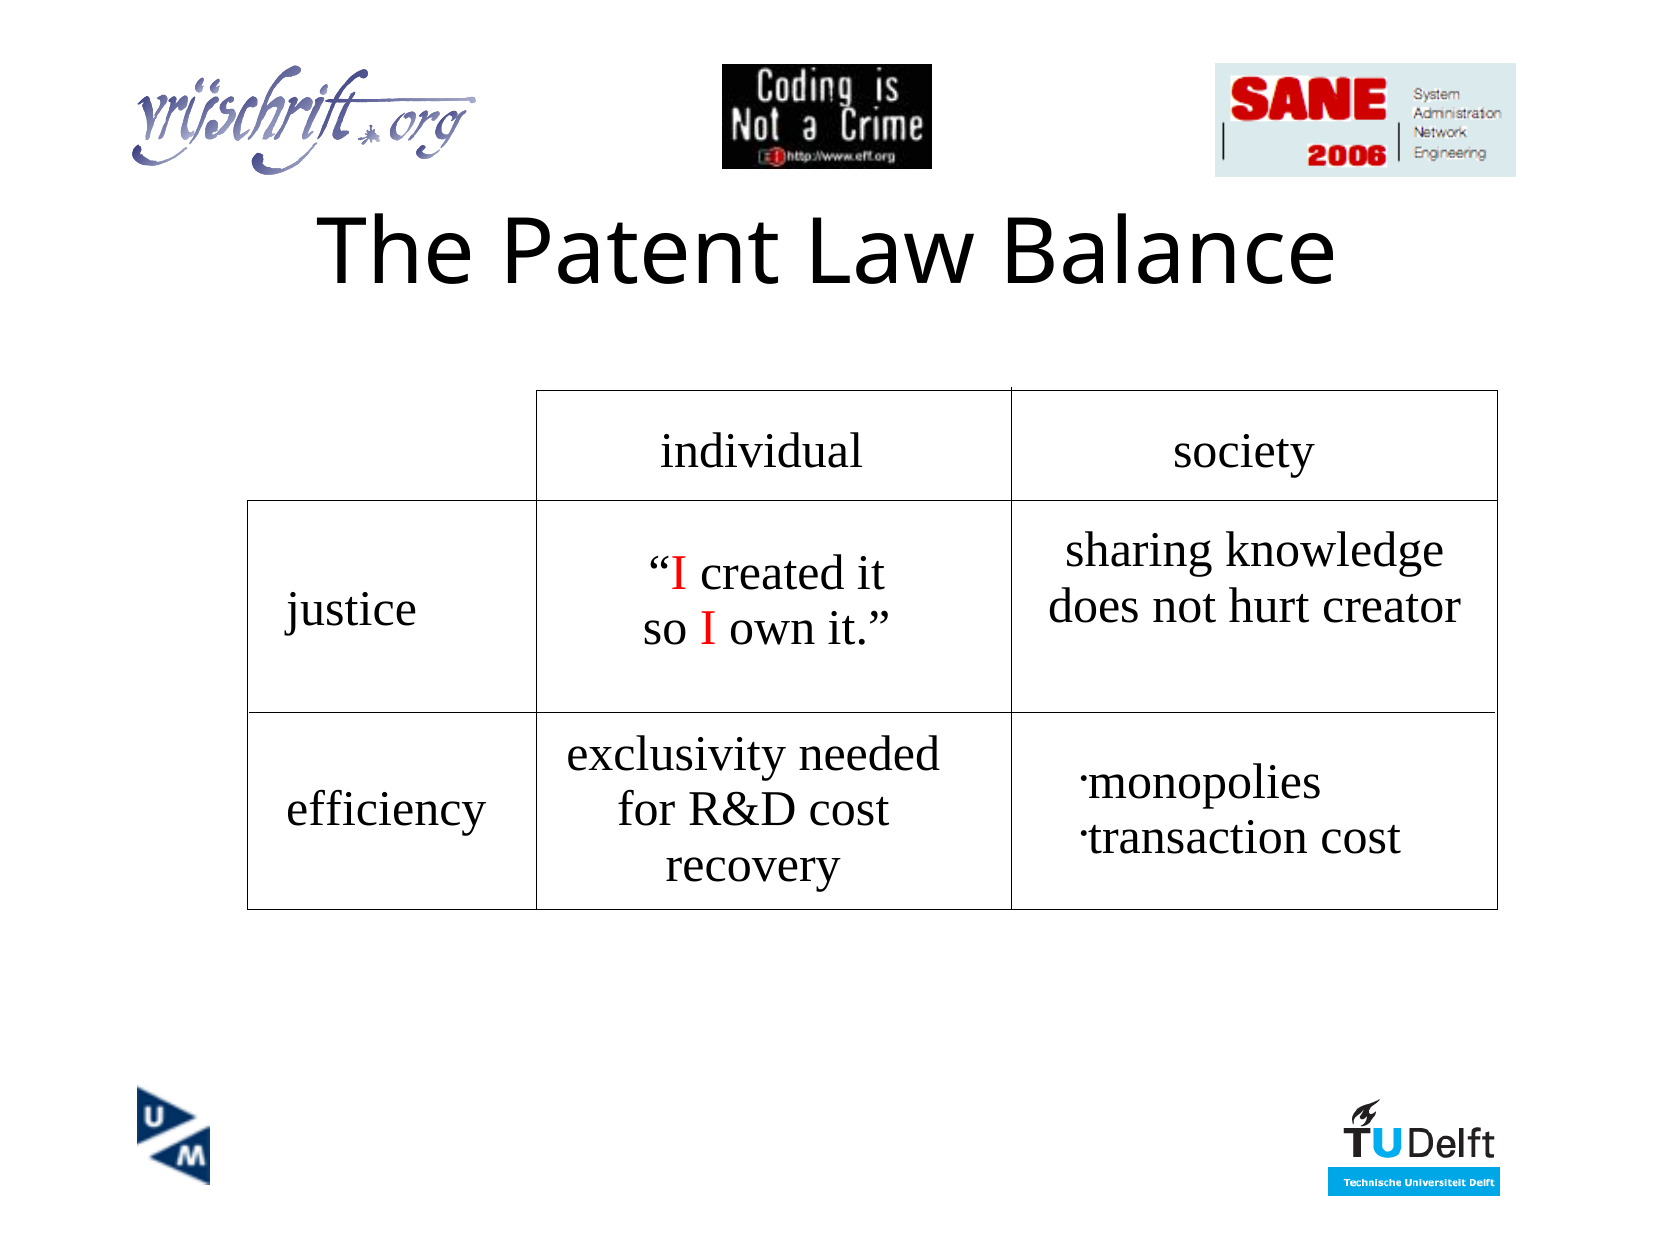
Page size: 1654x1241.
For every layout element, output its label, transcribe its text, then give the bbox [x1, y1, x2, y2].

picture [1328, 1069, 1500, 1166]
picture [1215, 63, 1516, 144]
picture [722, 64, 932, 144]
text_box society [1173, 423, 1343, 484]
picture [137, 1079, 210, 1185]
text_box monopolies transaction cost [1080, 753, 1447, 875]
text_box individual [660, 423, 887, 484]
text_box justice [286, 581, 441, 642]
title The Patent Law Balance [121, 144, 1534, 352]
text_box “I created it so I own it.” [642, 544, 906, 666]
picture [1478, 1180, 1492, 1185]
text_box sharing knowledge does not hurt creator [1048, 522, 1469, 698]
text_box exclusivity needed for R&D cost recovery [566, 726, 983, 908]
text_box efficiency [286, 780, 514, 842]
